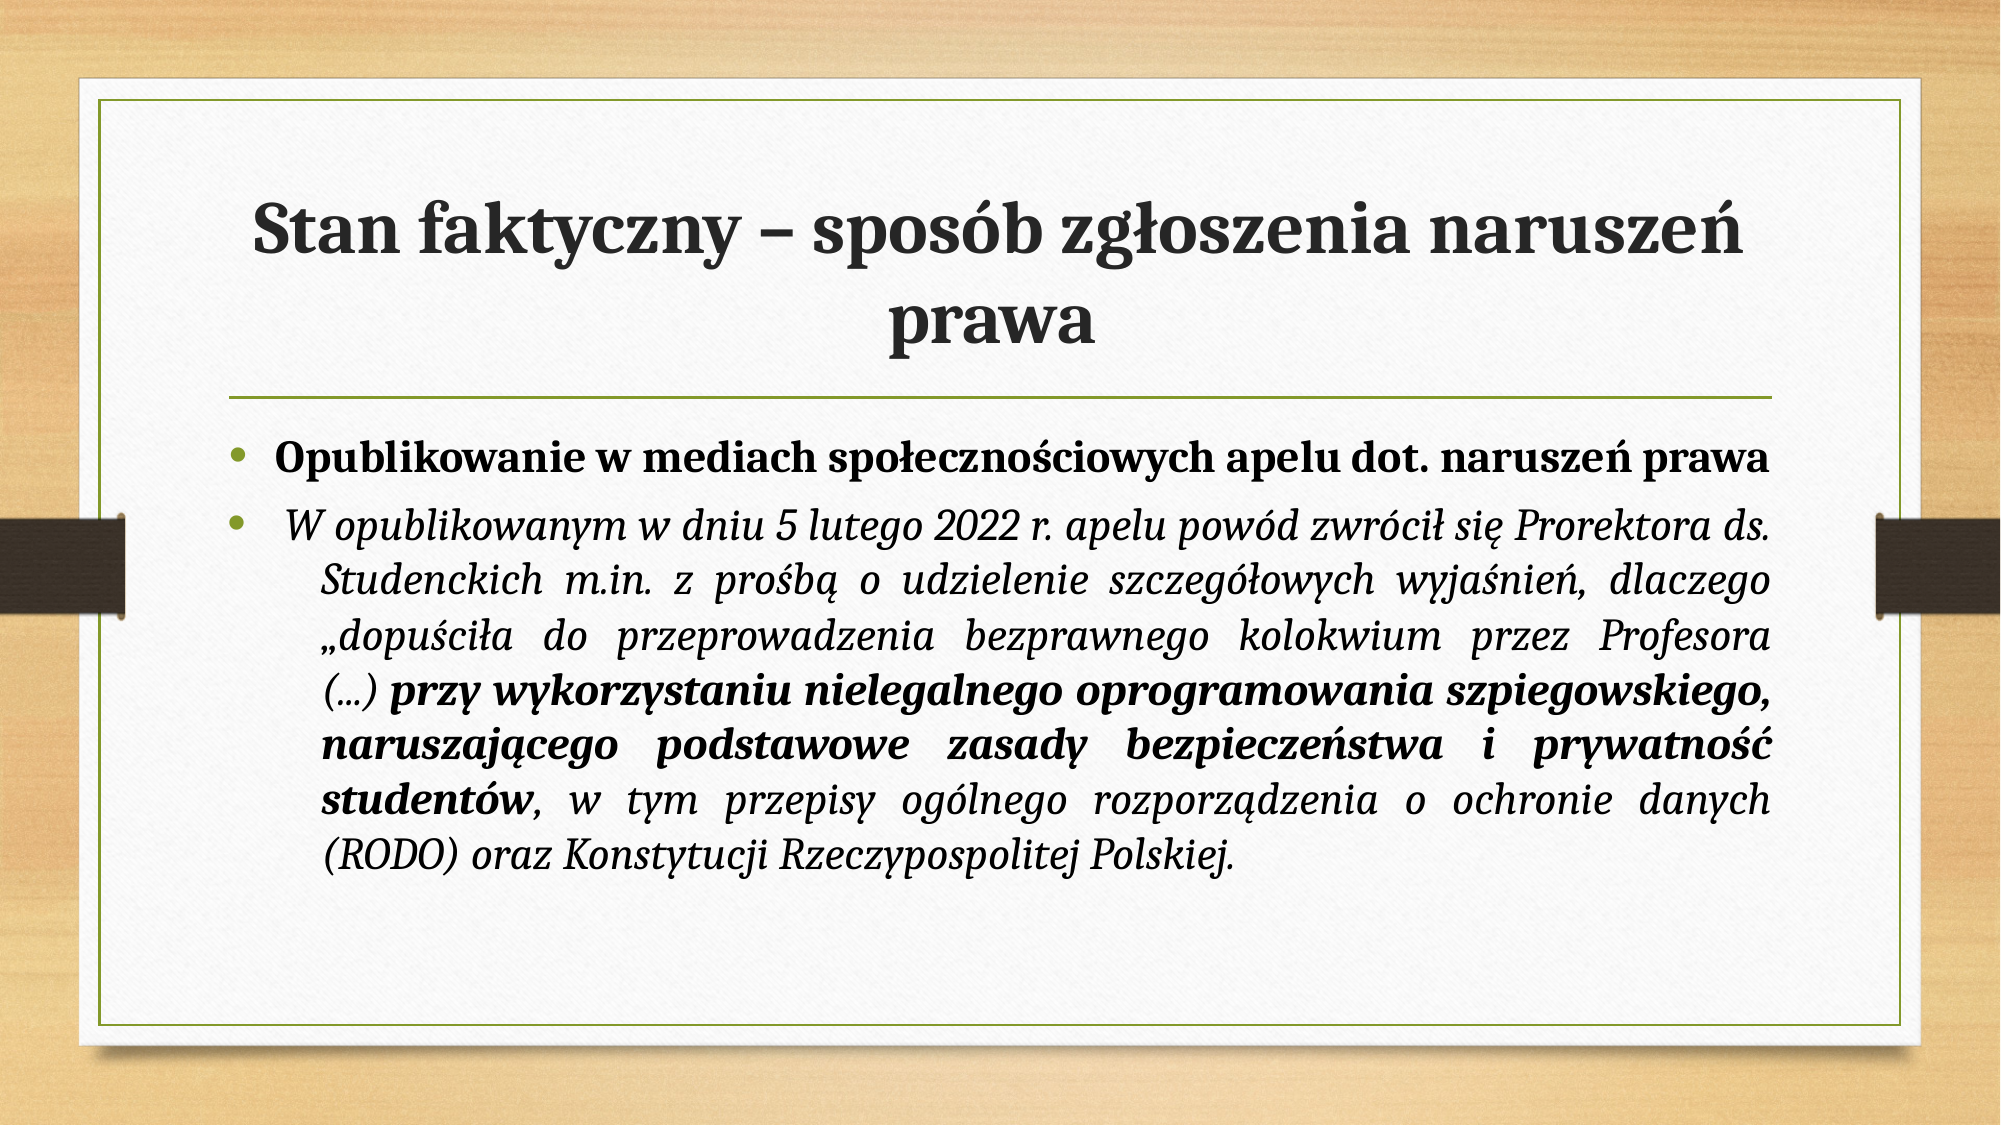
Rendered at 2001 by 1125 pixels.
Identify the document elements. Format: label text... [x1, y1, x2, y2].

list Opublikowanie w mediach społecznościowych apelu dot. naruszeń prawa W opublikowanym w dniu 5 lutego 2022 r. apelu powód zwrócił się Prorektora ds. Studenckich m.in. z prośbą o udzielenie szczegółowych wyjaśnień, dlaczego „dopuściła do przeprowadzenia bezprawnego kolokwium przez Profesora (...) przy wykorzystaniu nielegalnego oprogramowania szpiegowskiego, naruszającego podstawowe zasady bezpieczeństwa i prywatność studentów, w tym przepisy ogólnego rozporządzenia o ochronie danych (RODO) oraz Konstytucji Rzeczypospolitej Polskiej. [212, 419, 1788, 964]
title Stan faktyczny – sposób zgłoszenia naruszeń prawa [212, 161, 1788, 376]
